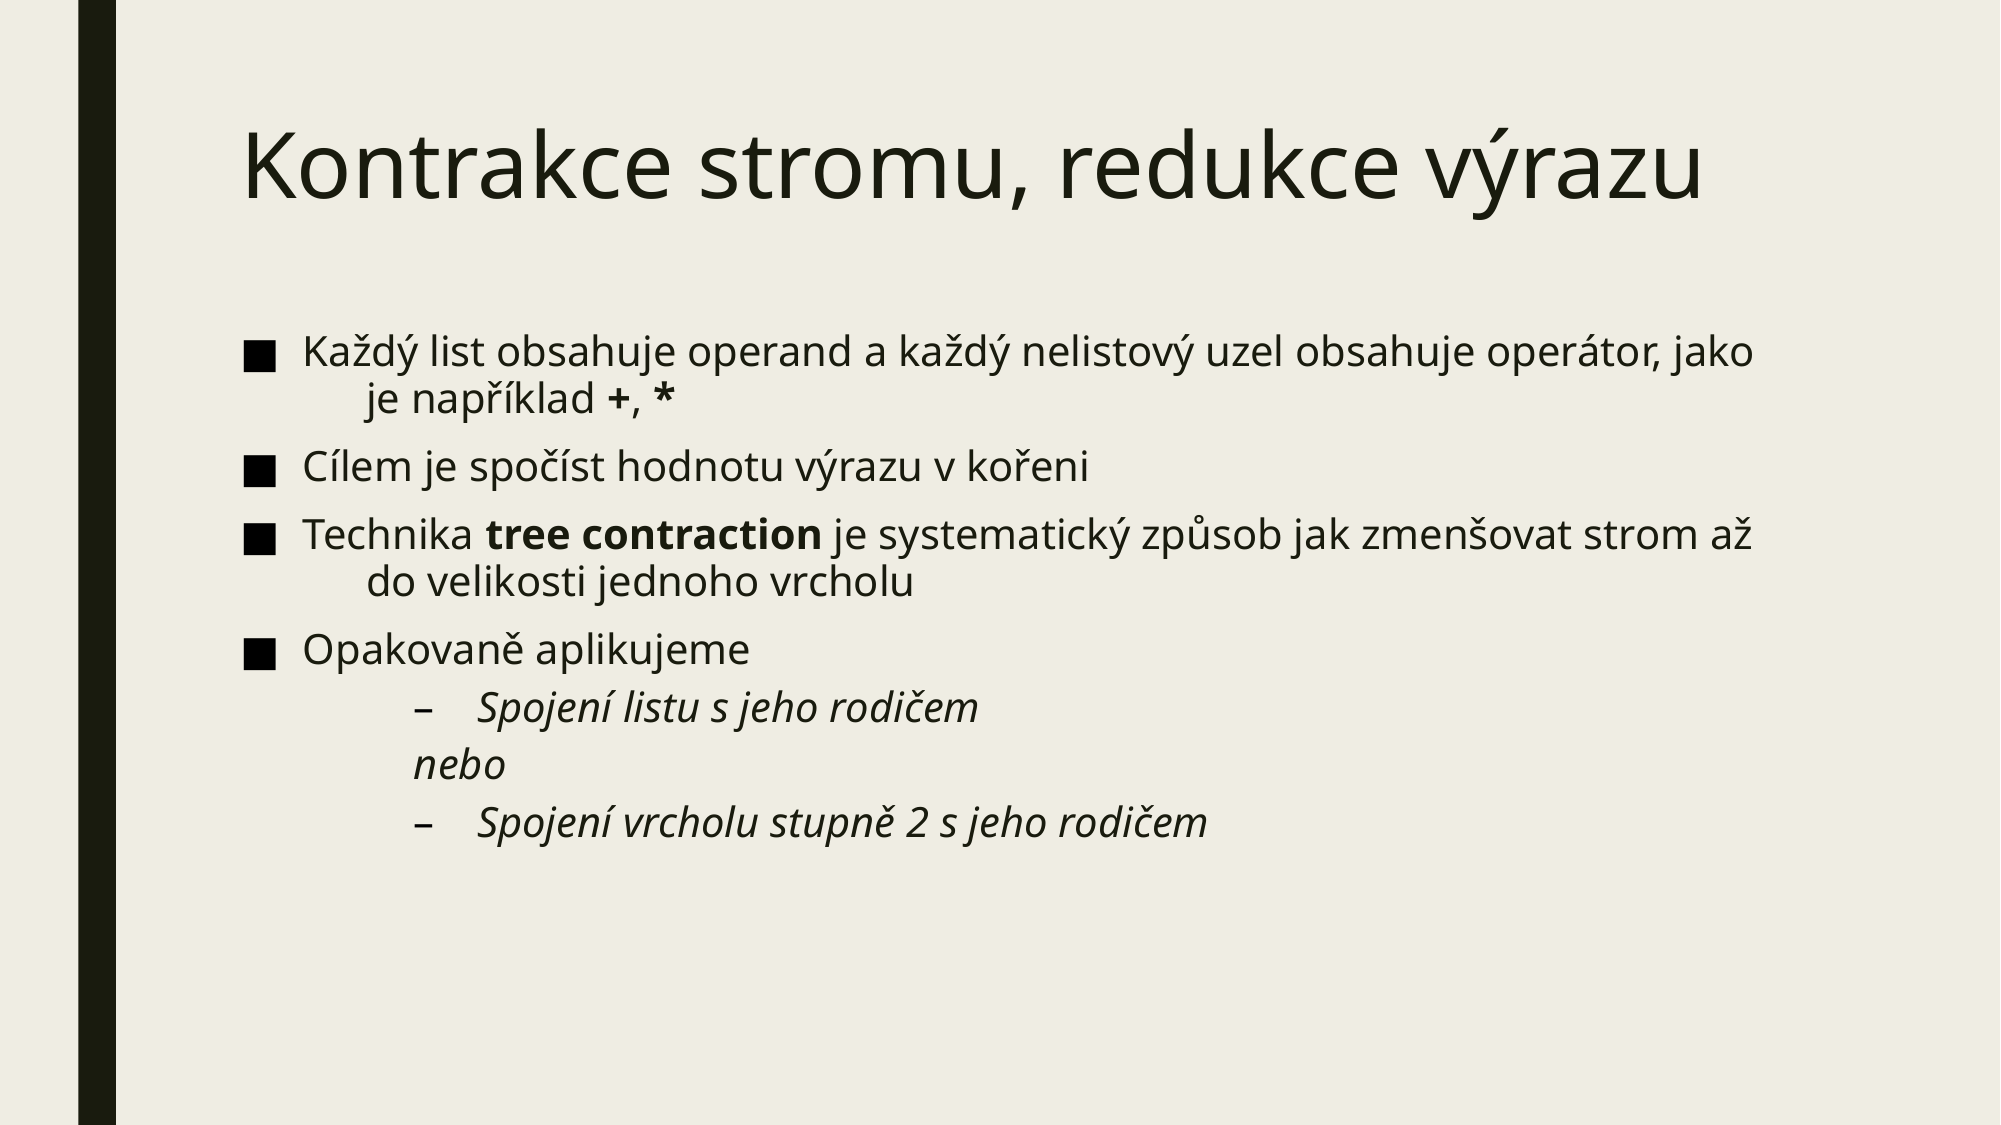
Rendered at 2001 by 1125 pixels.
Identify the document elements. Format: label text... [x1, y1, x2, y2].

list Každý list obsahuje operand a každý nelistový uzel obsahuje operátor, jako je například +, * Cílem je spočíst hodnotu výrazu v kořeni Technika tree contraction je systematický způsob jak zmenšovat strom až do velikosti jednoho vrcholu Opakovaně aplikujeme Spojení listu s jeho rodičem nebo Spojení vrcholu stupně 2 s jeho rodičem [225, 321, 1801, 963]
title Kontrakce stromu, redukce výrazu [225, 112, 1801, 321]
